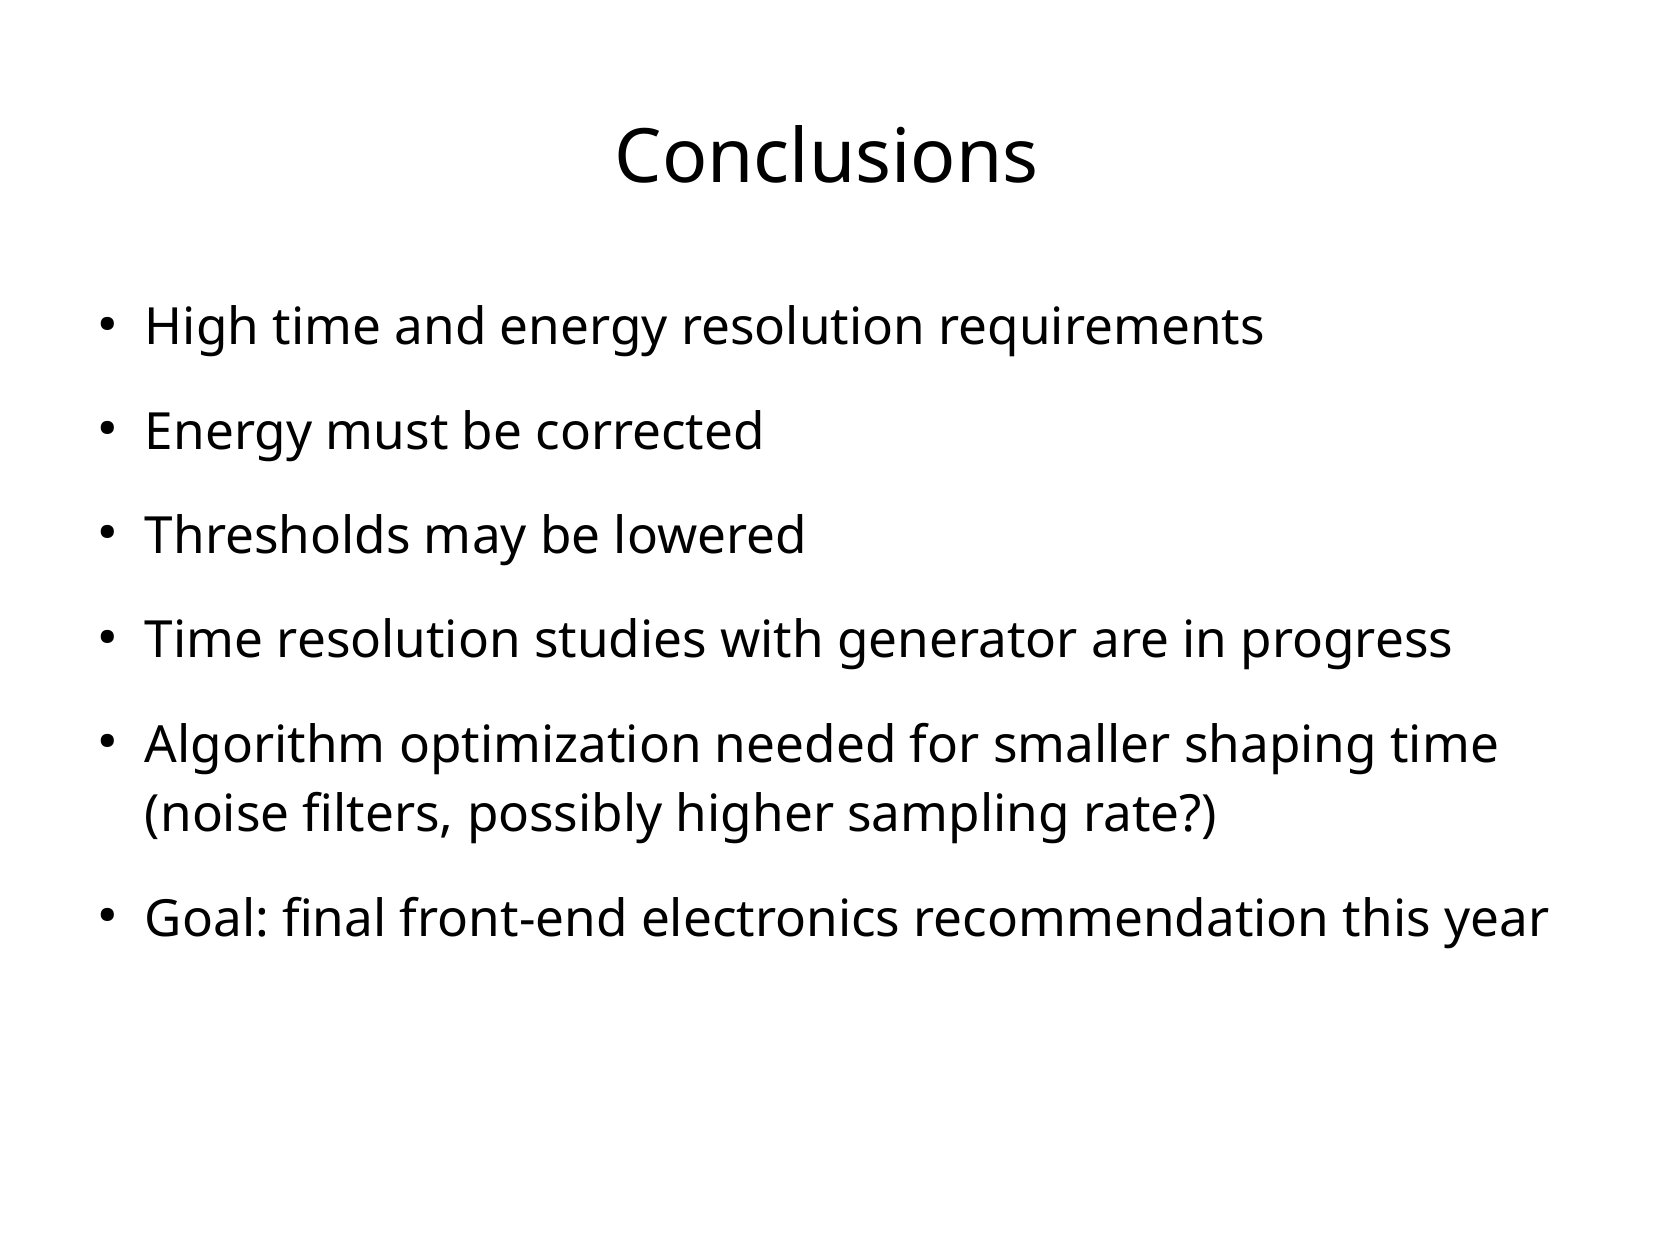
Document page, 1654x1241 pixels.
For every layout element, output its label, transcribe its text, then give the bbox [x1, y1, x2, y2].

title Conclusions [82, 49, 1571, 257]
list High time and energy resolution requirements Energy must be corrected Thresholds may be lowered Time resolution studies with generator are in progress Algorithm optimization needed for smaller shaping time (noise filters, possibly higher sampling rate?) Goal: final front-end electronics recommendation this year [82, 290, 1571, 1010]
